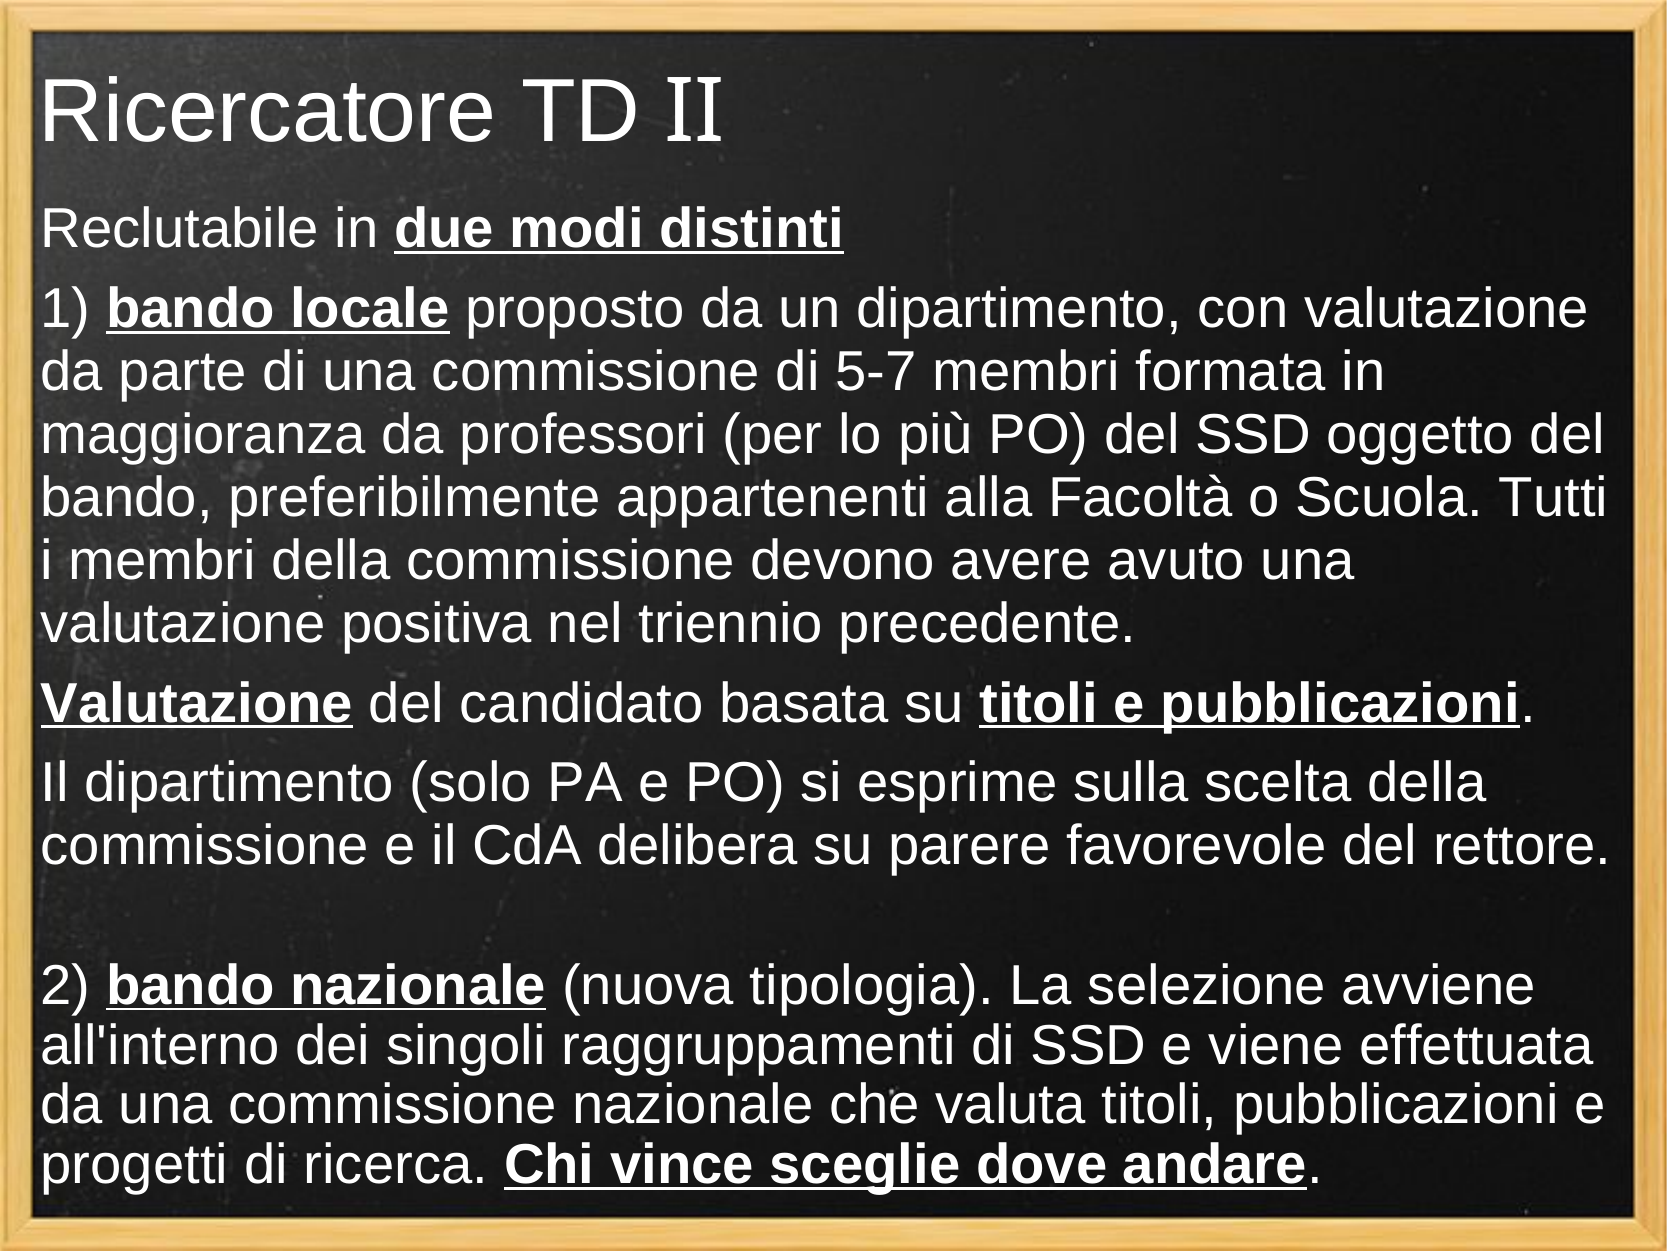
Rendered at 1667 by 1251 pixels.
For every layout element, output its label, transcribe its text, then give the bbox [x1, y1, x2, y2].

picture [0, 0, 1667, 1251]
list Reclutabile in due modi distinti 1) bando locale proposto da un dipartimento, con valutazione da parte di una commissione di 5-7 membri formata in maggioranza da professori (per lo più PO) del SSD oggetto del bando, preferibilmente appartenenti alla Facoltà o Scuola. Tutti i membri della commissione devono avere avuto una valutazione positiva nel triennio precedente. Valutazione del candidato basata su titoli e pubblicazioni. Il dipartimento (solo PA e PO) si esprime sulla scelta della commissione e il CdA delibera su parere favorevole del rettore. 2) bando nazionale (nuova tipologia). La selezione avviene all'interno dei singoli raggruppamenti di SSD e viene effettuata da una commissione nazionale che valuta titoli, pubblicazioni e progetti di ricerca. Chi vince sceglie dove andare. [40, 199, 1622, 1251]
title Ricercatore TD II [38, 48, 1625, 298]
